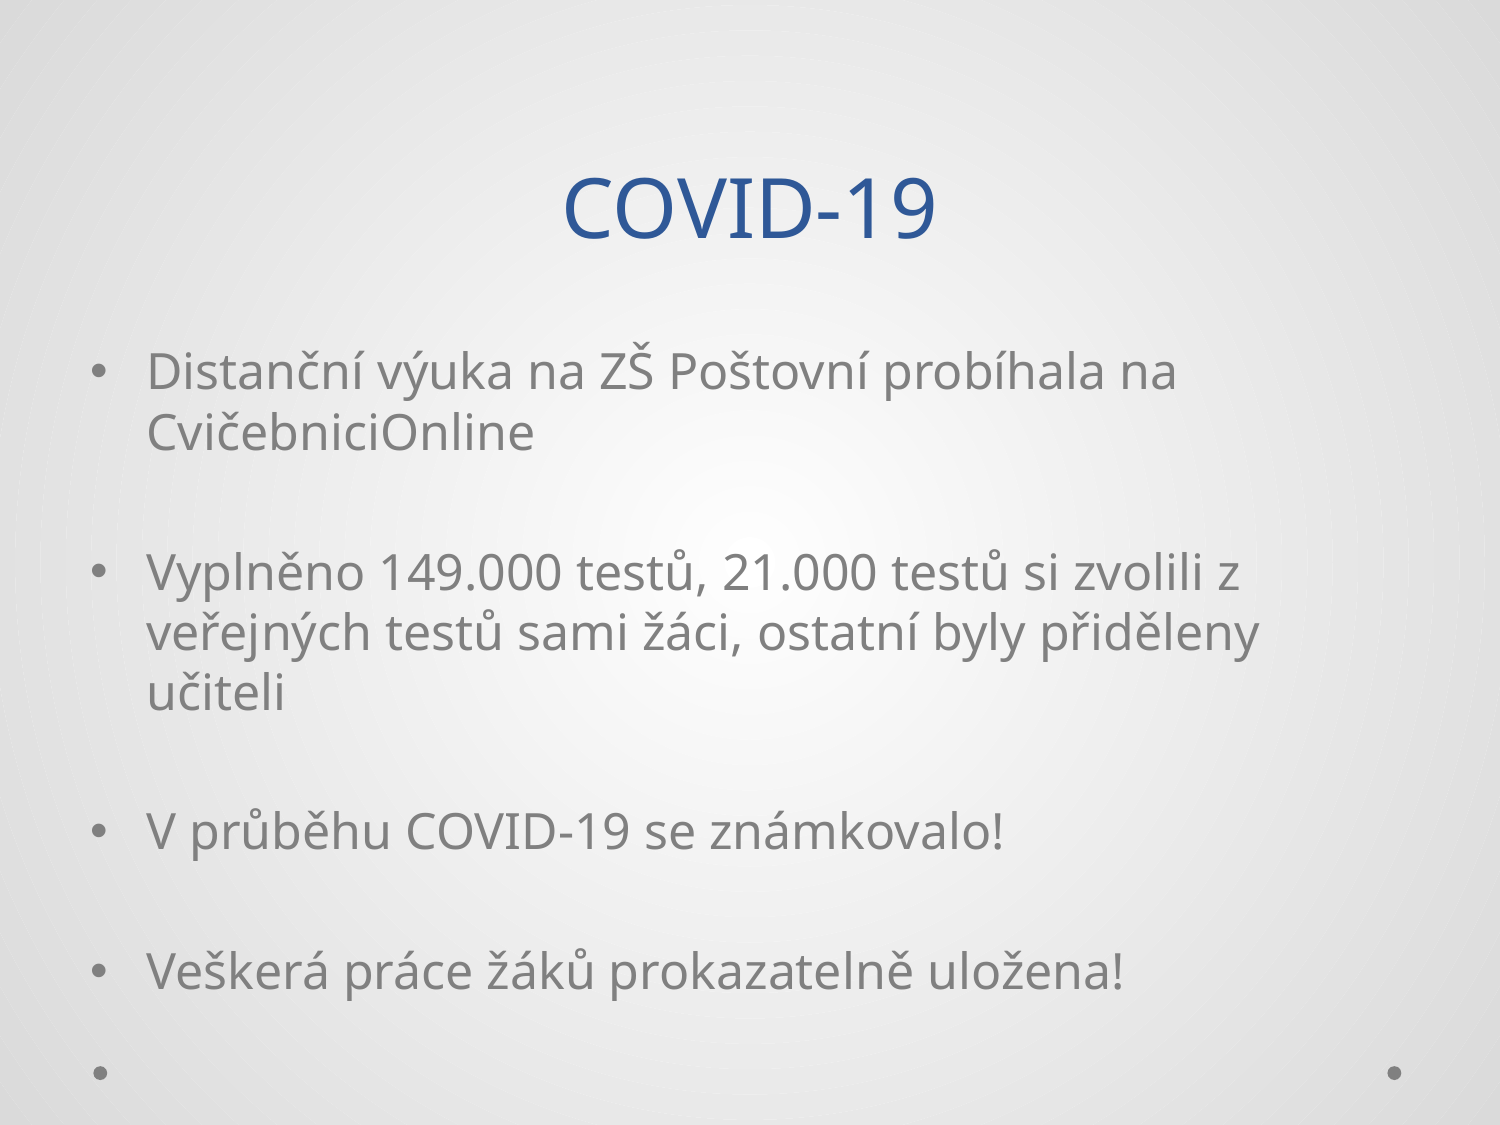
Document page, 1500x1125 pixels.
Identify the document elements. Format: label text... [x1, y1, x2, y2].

list Distanční výuka na ZŠ Poštovní probíhala na CvičebniciOnline Vyplněno 149.000 testů, 21.000 testů si zvolili z veřejných testů sami žáci, ostatní byly přiděleny učiteli V průběhu COVID-19 se známkovalo! Veškerá práce žáků prokazatelně uložena! [75, 262, 1425, 1005]
title COVID-19 [75, 0, 1425, 262]
